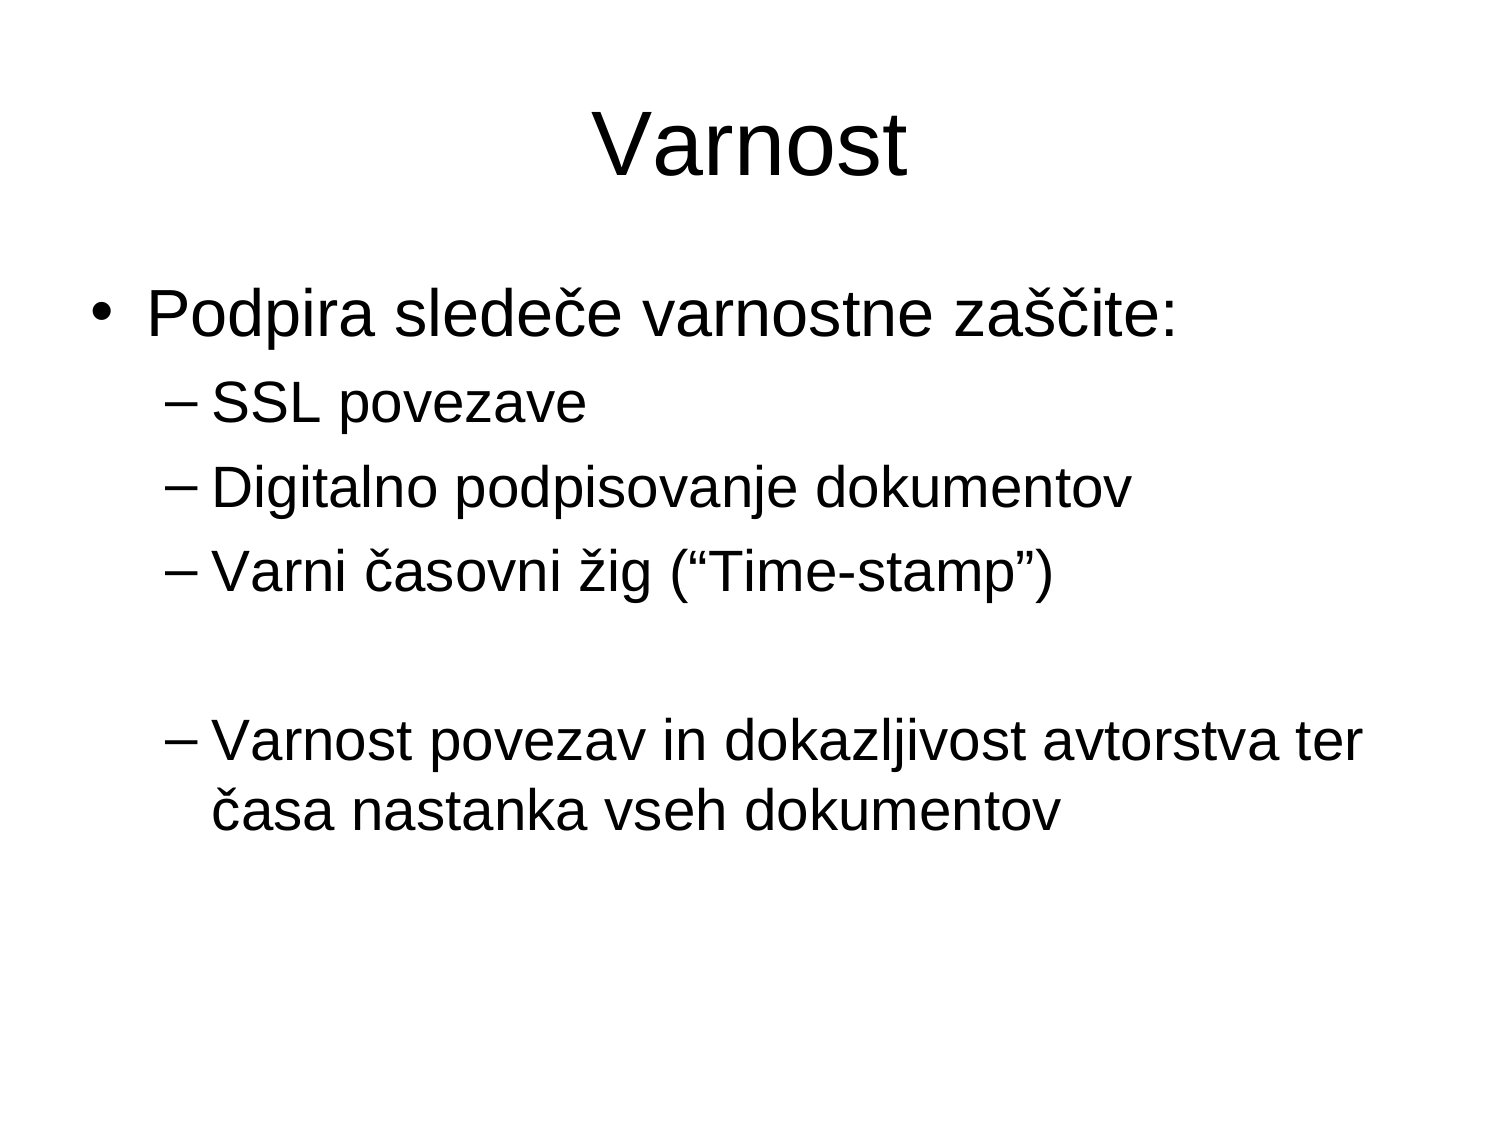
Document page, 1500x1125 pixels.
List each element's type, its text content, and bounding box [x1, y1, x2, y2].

title Varnost [75, 45, 1426, 233]
list Podpira sledeče varnostne zaščite: SSL povezave Digitalno podpisovanje dokumentov Varni časovni žig (“Time-stamp”) Varnost povezav in dokazljivost avtorstva ter časa nastanka vseh dokumentov [75, 262, 1426, 1006]
